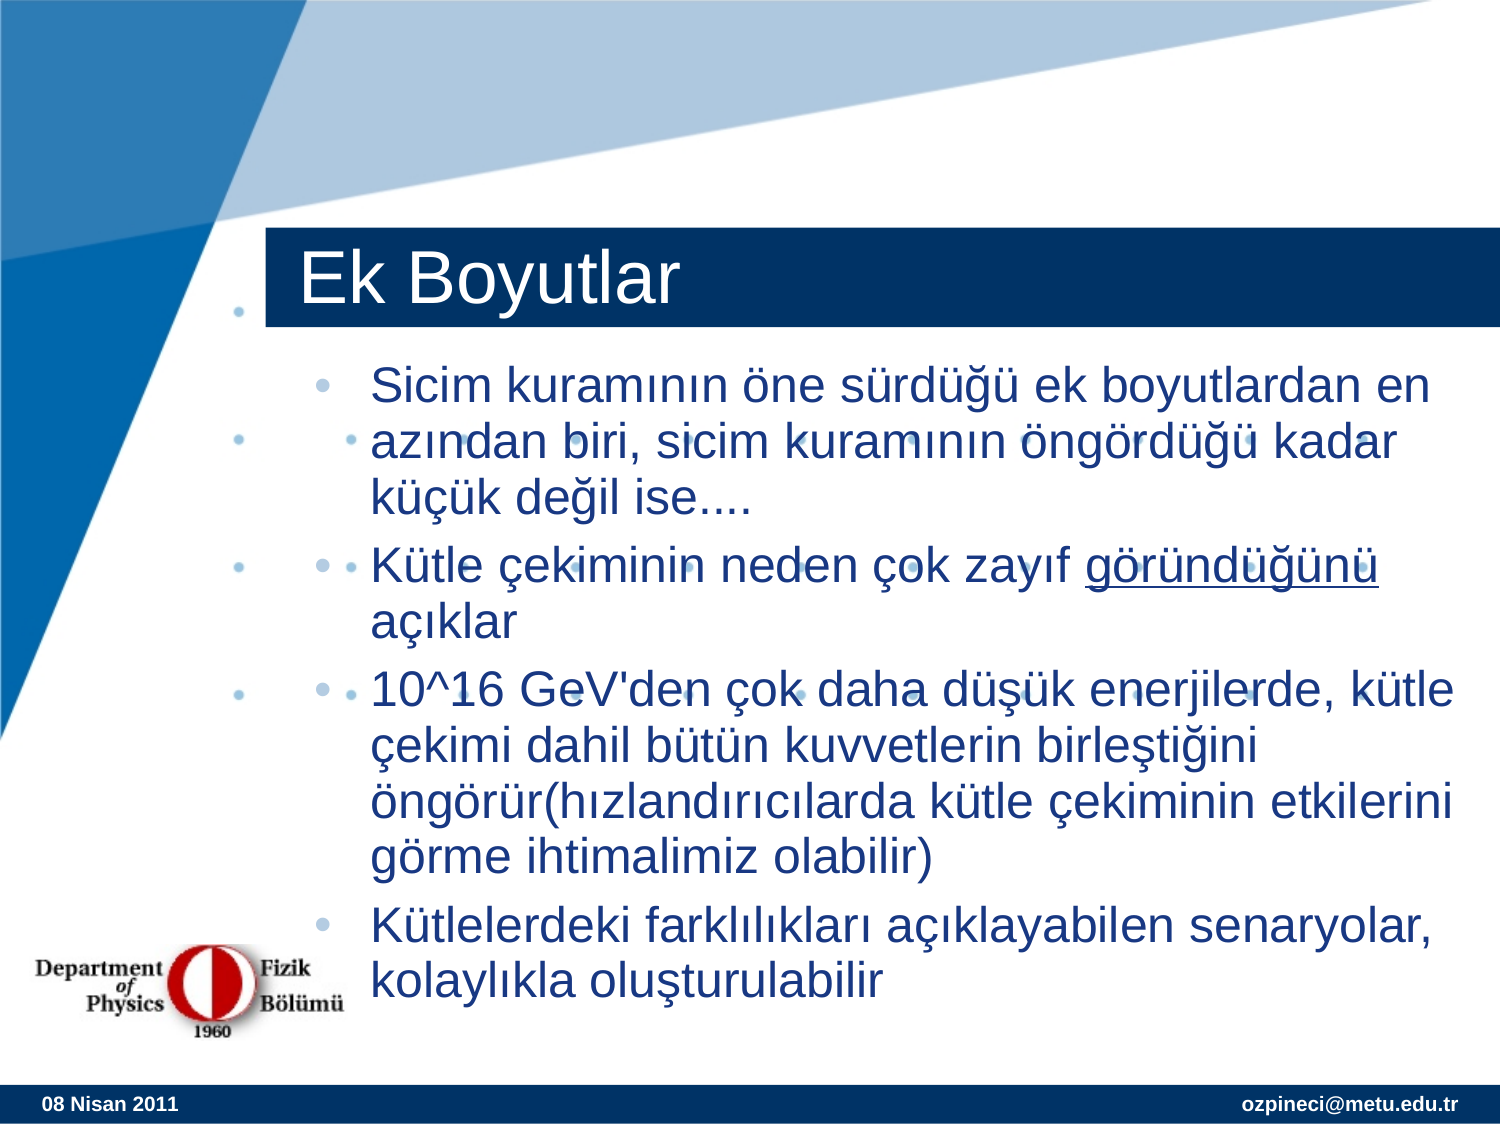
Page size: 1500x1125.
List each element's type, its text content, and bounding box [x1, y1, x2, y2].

picture [0, 0, 1500, 842]
title Ek Boyutlar [265, 227, 1500, 328]
list Sicim kuramının öne sürdüğü ek boyutlardan en azından biri, sicim kuramının öngördüğü kadar küçük değil ise.... Kütle çekiminin neden çok zayıf göründüğünü açıklar 10^16 GeV'den çok daha düşük enerjilerde, kütle çekimi dahil bütün kuvvetlerin birleştiğini öngörür(hızlandırıcılarda kütle çekiminin etkilerini görme ihtimalimiz olabilir) Kütlelerdeki farklılıkları açıklayabilen senaryolar, kolaylıkla oluşturulabilir [299, 350, 1475, 1017]
picture [29, 944, 394, 1041]
